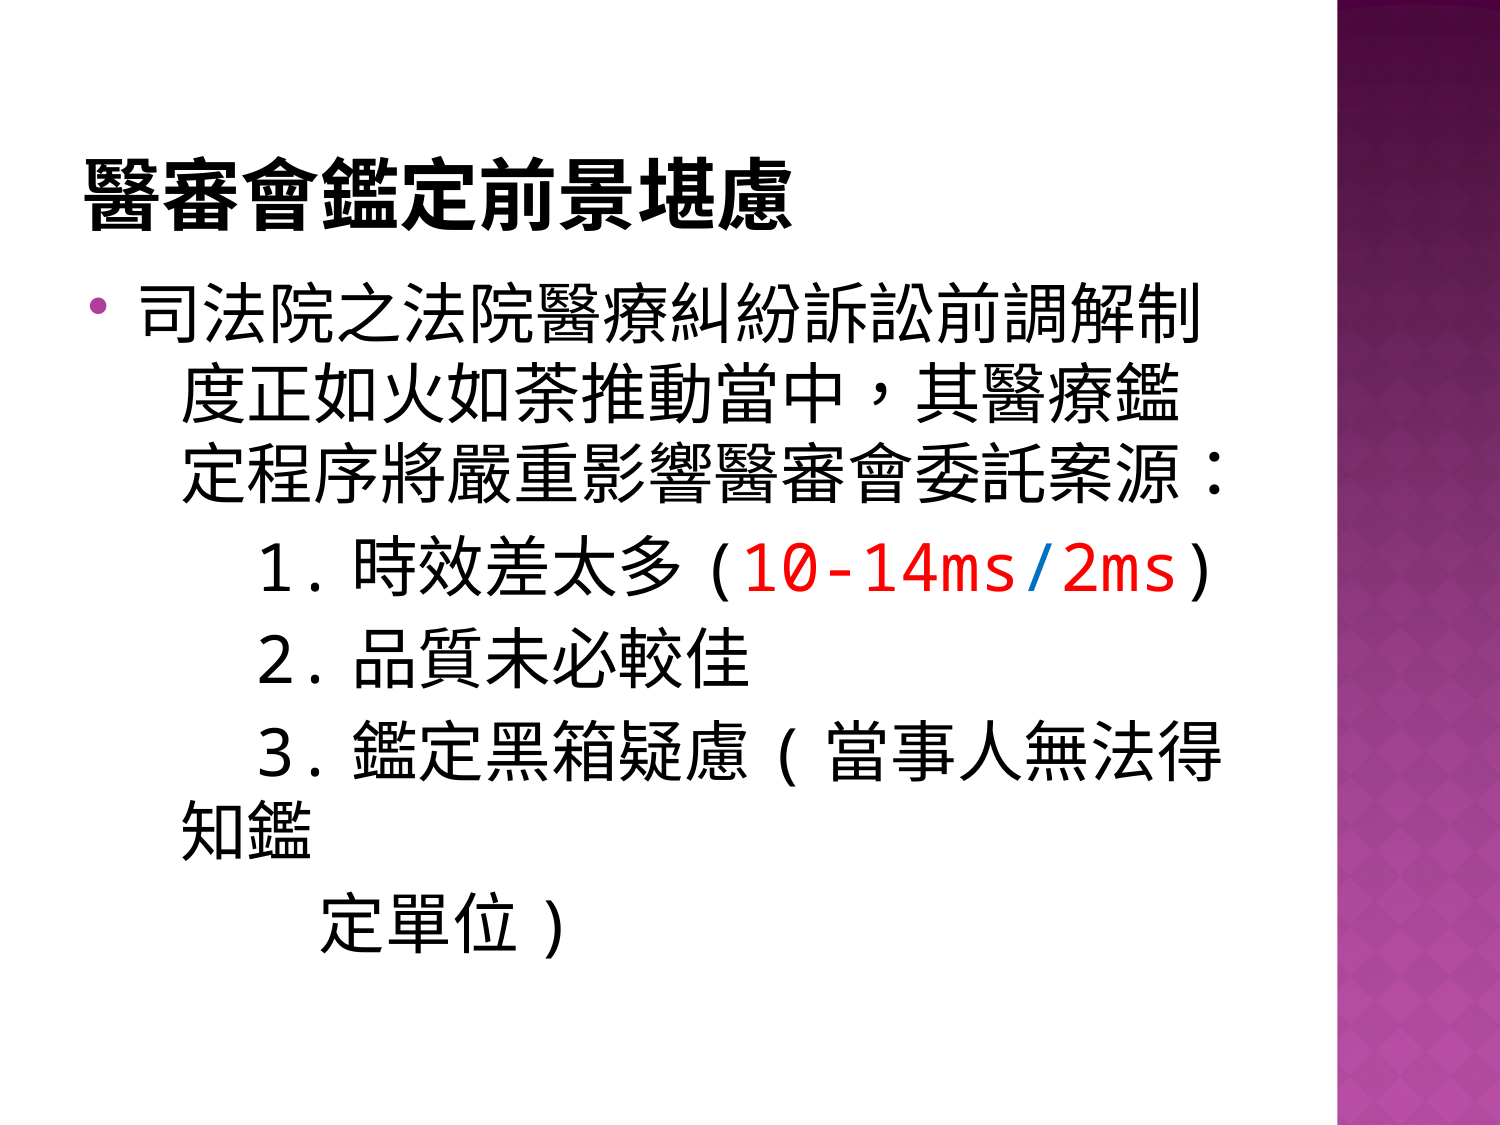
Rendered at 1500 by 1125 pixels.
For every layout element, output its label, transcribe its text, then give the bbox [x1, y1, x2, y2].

title 醫審會鑑定前景堪慮 [75, 52, 1263, 240]
list 司法院之法院醫療糾紛訴訟前調解制度正如火如荼推動當中，其醫療鑑定程序將嚴重影響醫審會委託案源： 1.時效差太多(10-14ms/2ms) 2.品質未必較佳 3.鑑定黑箱疑慮(當事人無法得知鑑 定單位) [75, 264, 1263, 1060]
